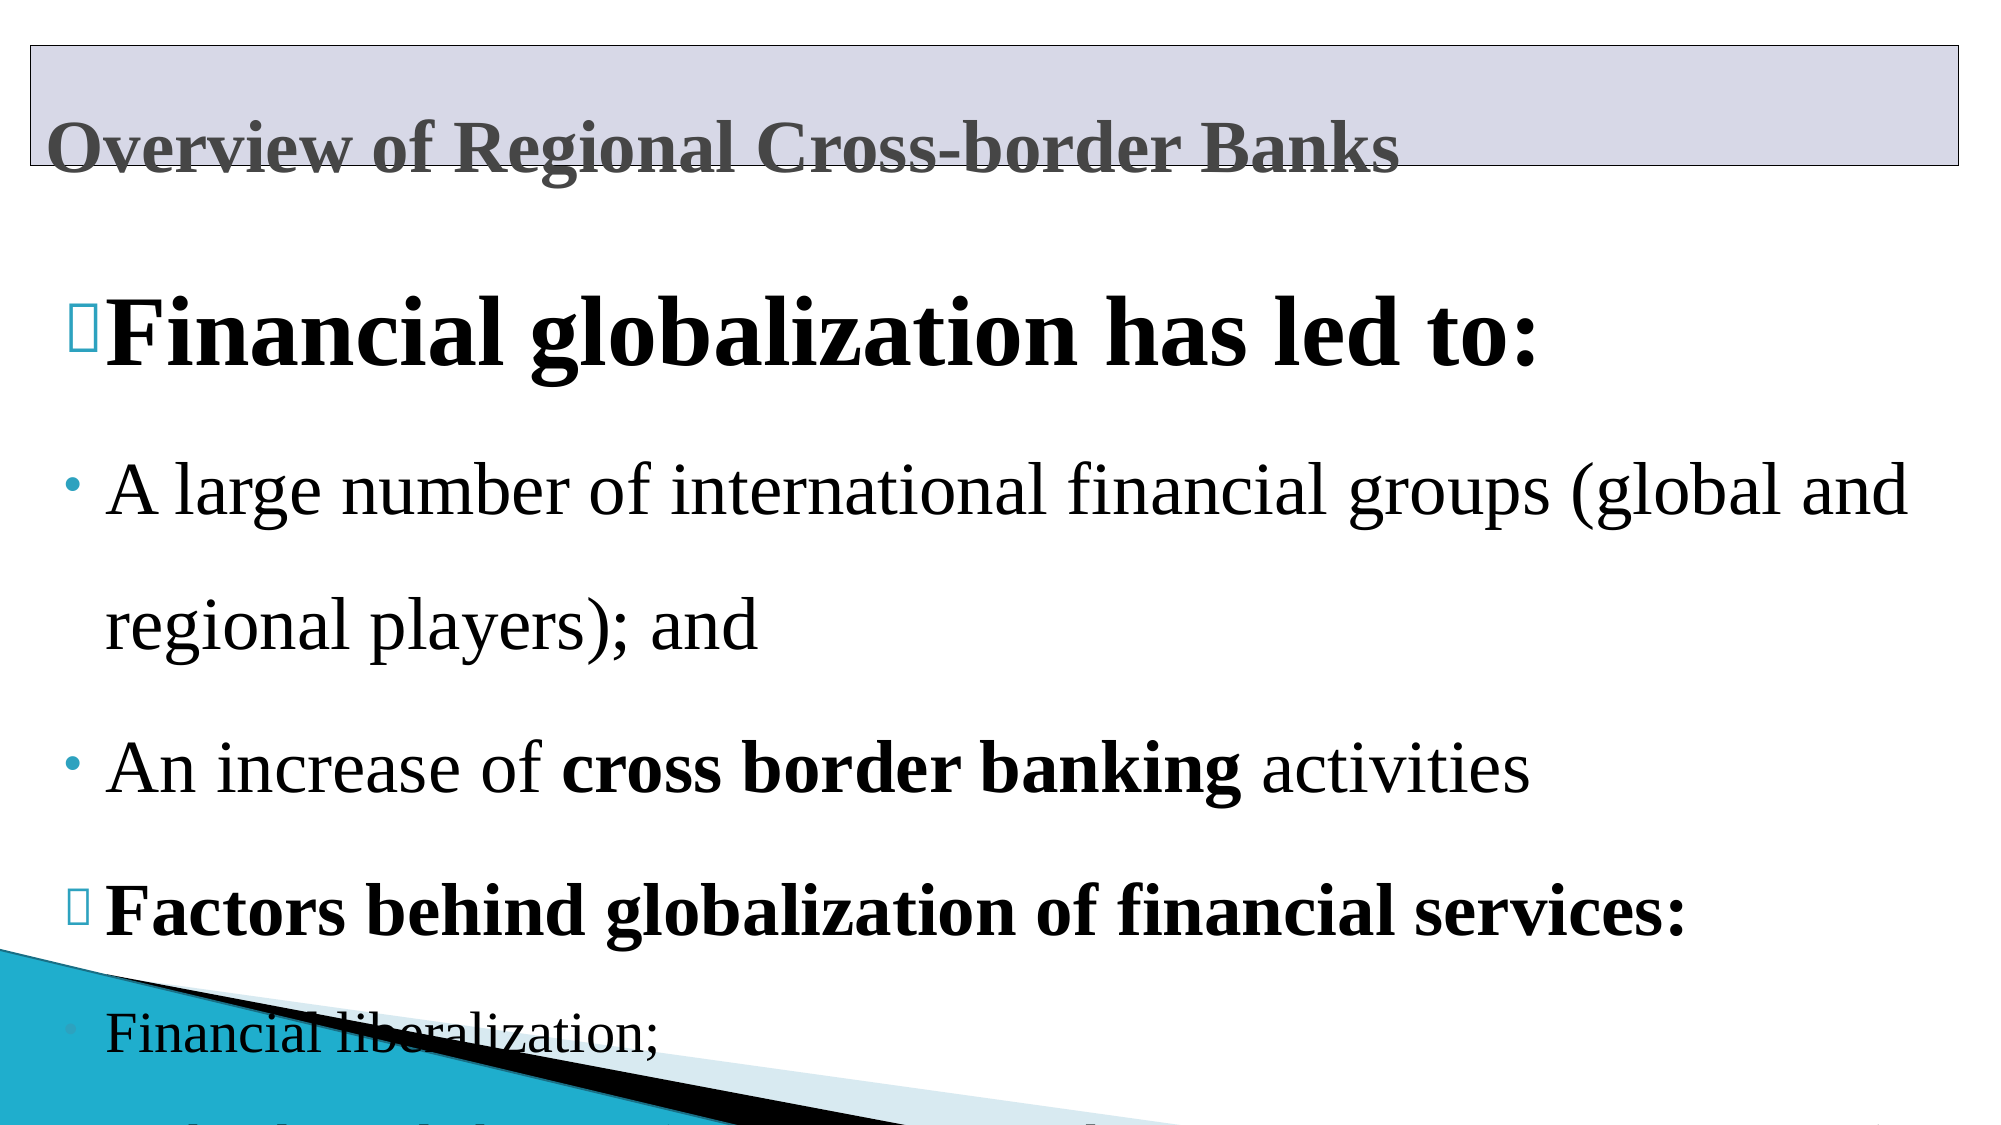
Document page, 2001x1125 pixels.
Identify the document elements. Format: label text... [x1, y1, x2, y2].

title Overview of Regional Cross-border Banks [30, 45, 1959, 166]
list Financial globalization has led to: A large number of international financial groups (global and regional players); and An increase of cross border banking activities Factors behind globalization of financial services: Financial liberalization; Technological changes (communications data transmission & transportation); Risk diversification; Servicing corporate clients; and Expansion of emerging markets (brand value). [30, 198, 1959, 1077]
